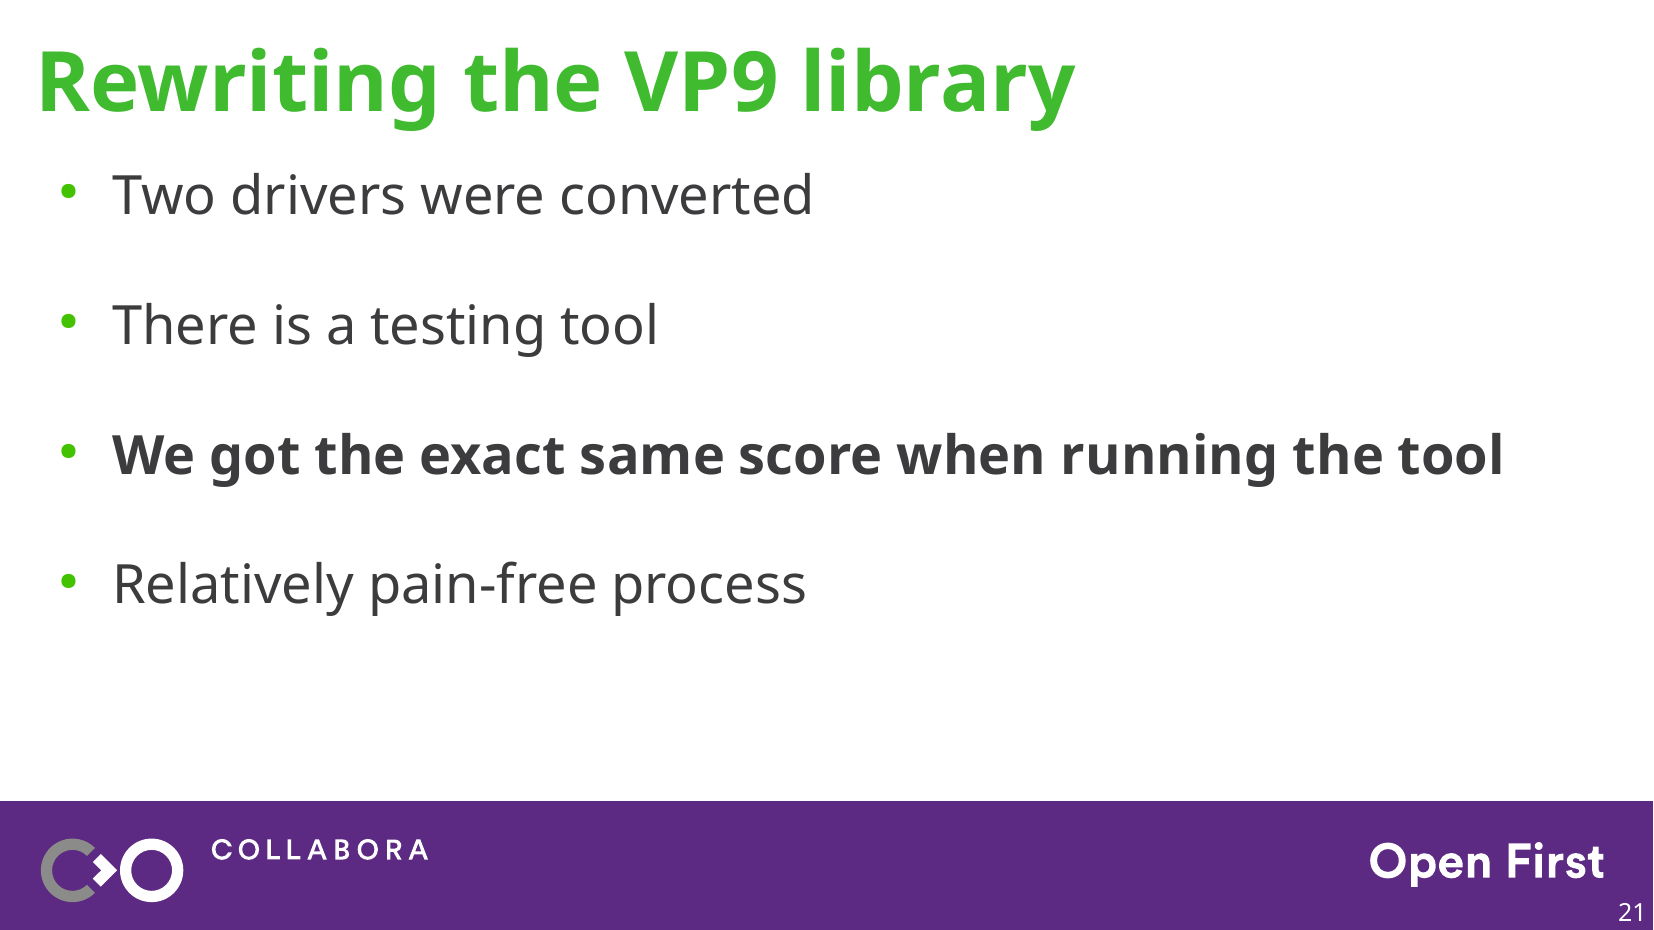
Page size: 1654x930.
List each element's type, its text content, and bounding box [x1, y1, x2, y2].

title Rewriting the VP9 library [35, 28, 1608, 192]
list Two drivers were converted There is a testing tool We got the exact same score when running the tool Relatively pain-free process [41, 160, 1613, 804]
